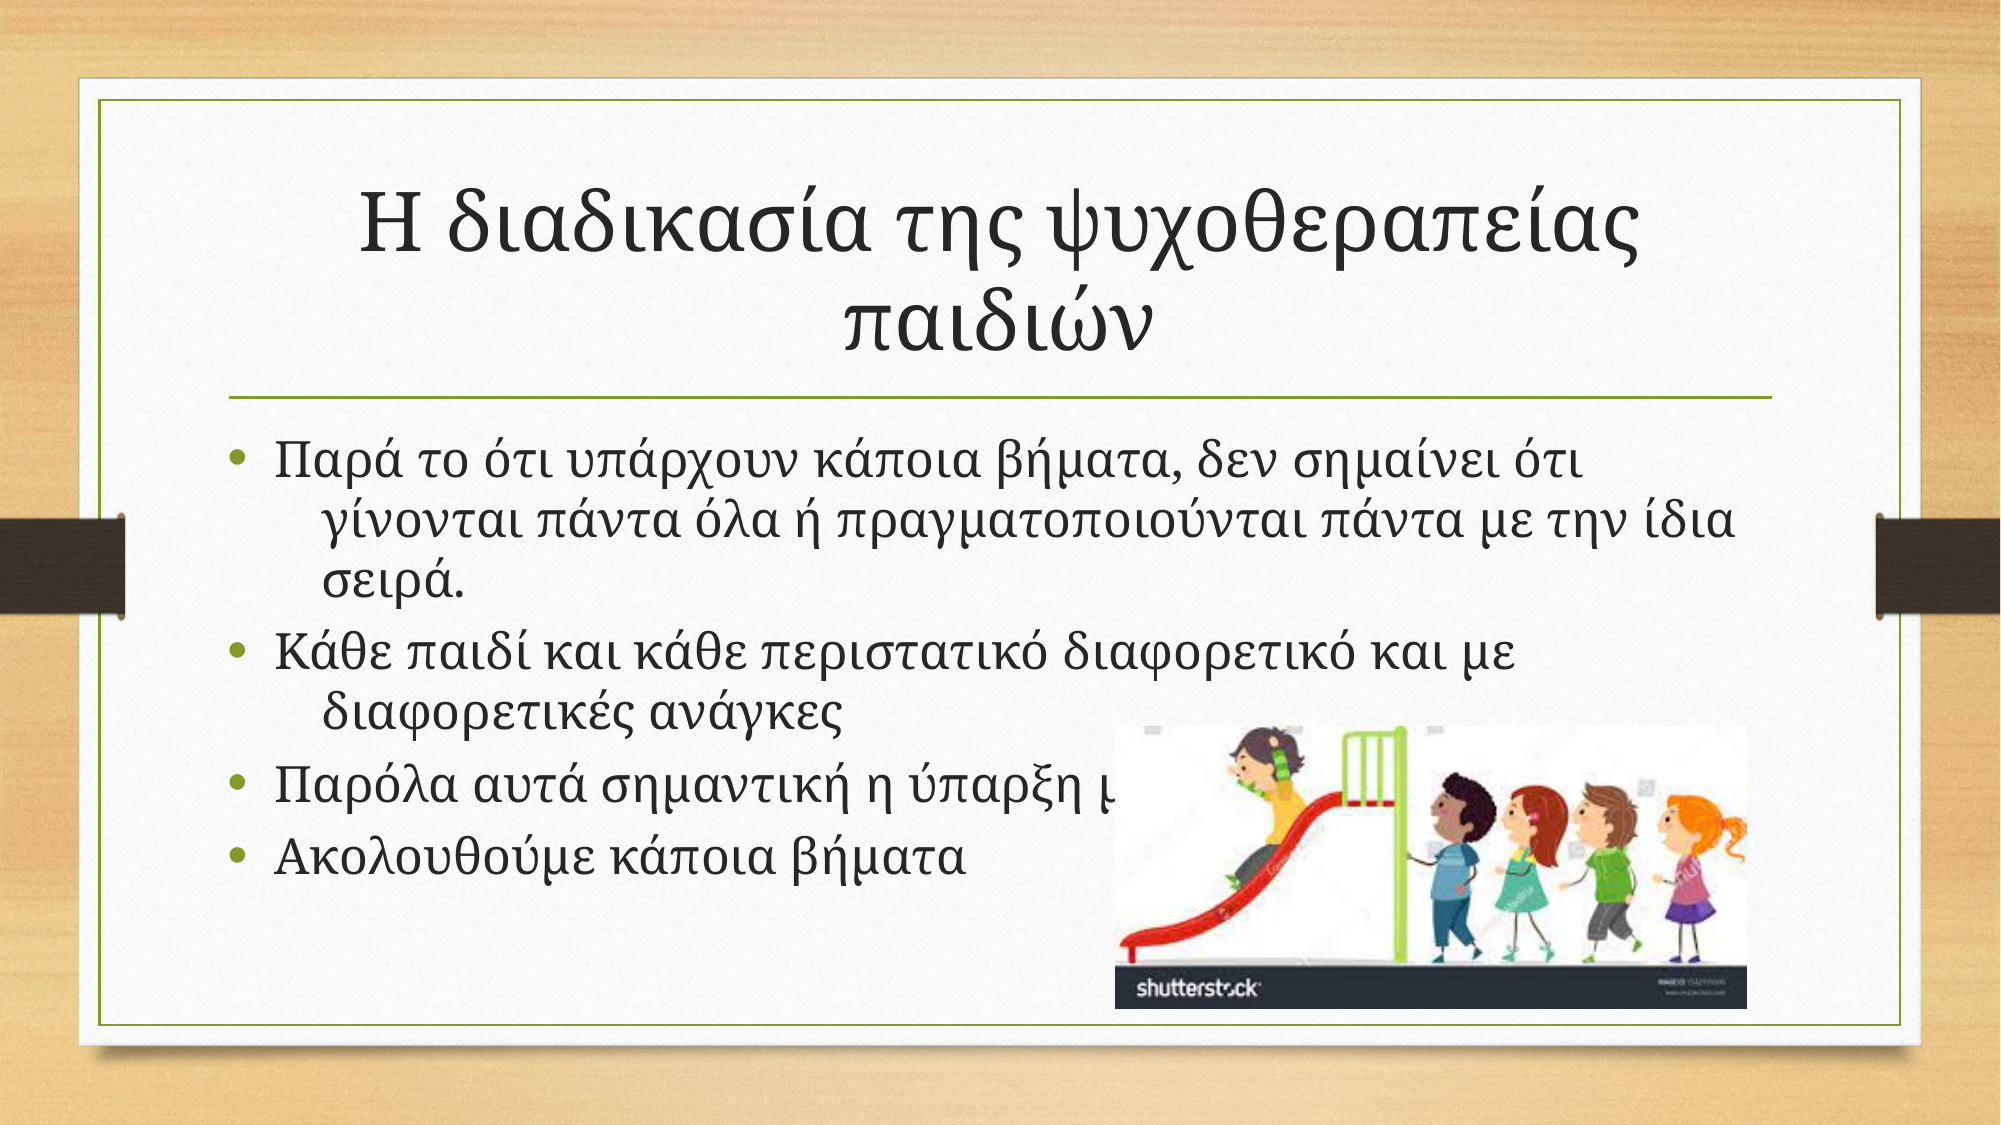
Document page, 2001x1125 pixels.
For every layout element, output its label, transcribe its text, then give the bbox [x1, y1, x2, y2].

picture [1115, 726, 1747, 1009]
list Παρά το ότι υπάρχουν κάποια βήματα, δεν σημαίνει ότι γίνονται πάντα όλα ή πραγματοποιούνται πάντα με την ίδια σειρά. Κάθε παιδί και κάθε περιστατικό διαφορετικό και με διαφορετικές ανάγκες Παρόλα αυτά σημαντική η ύπαρξη μιας δομής Ακολουθούμε κάποια βήματα [212, 419, 1788, 964]
title Η διαδικασία της ψυχοθεραπείας παιδιών [212, 161, 1788, 376]
